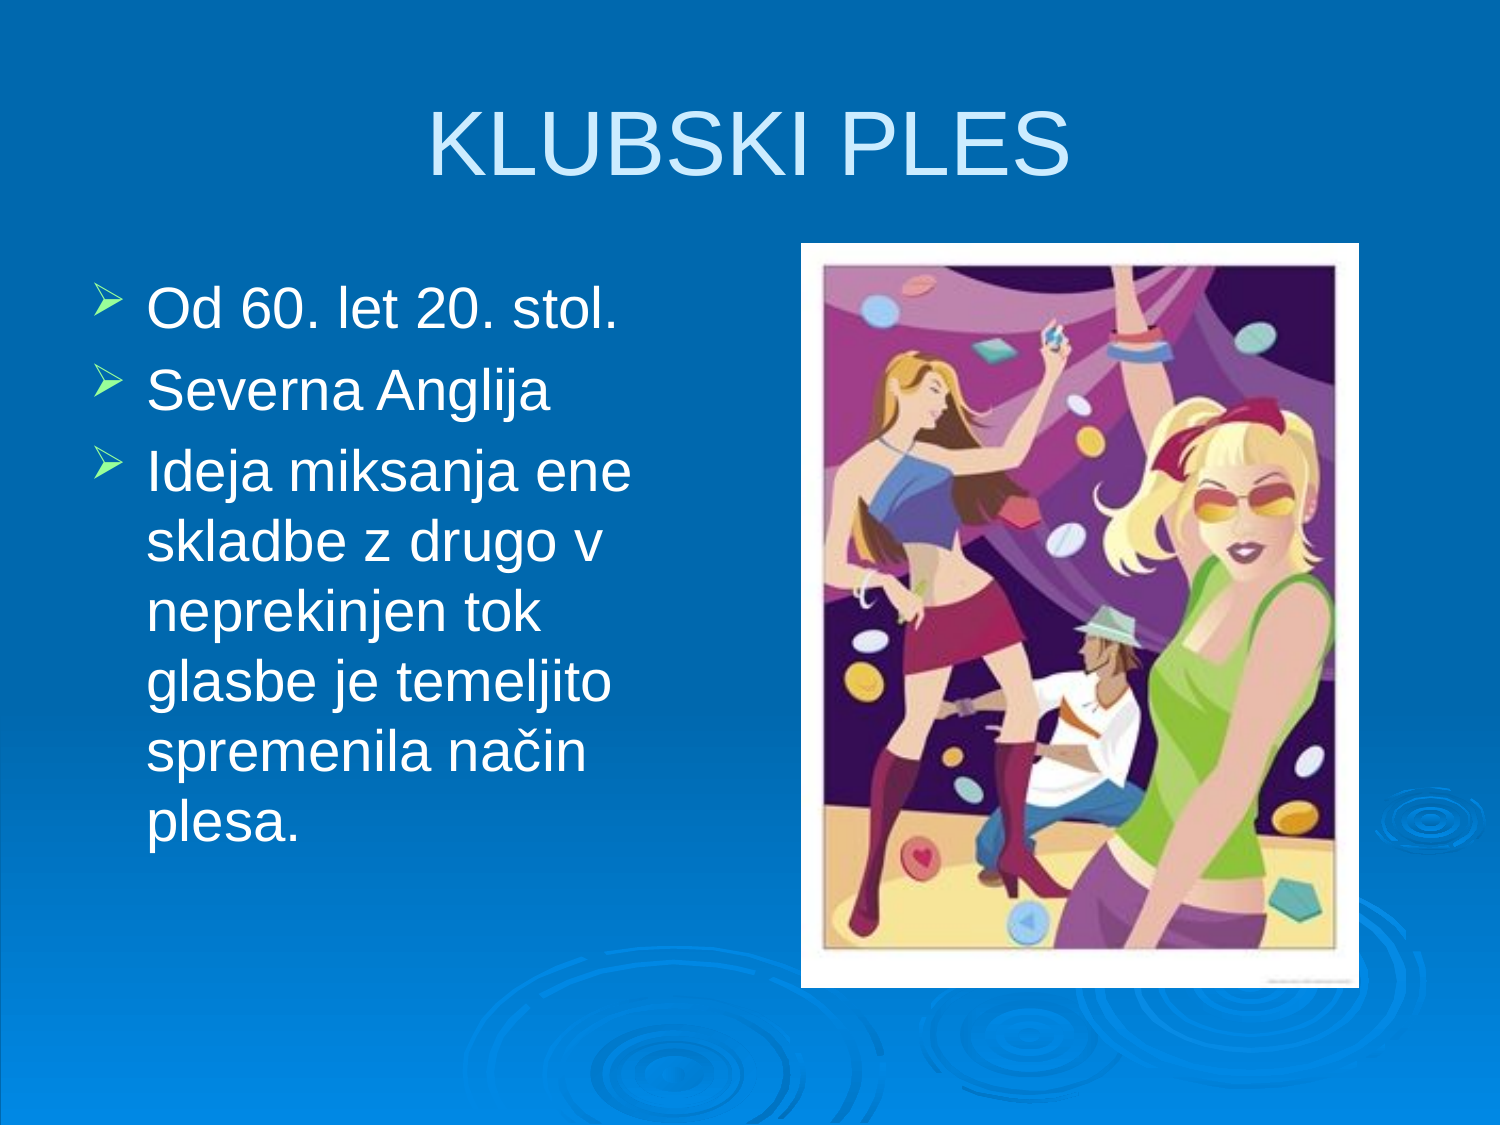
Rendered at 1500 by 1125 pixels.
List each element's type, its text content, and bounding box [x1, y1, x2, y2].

title KLUBSKI PLES [75, 45, 1425, 233]
list Od 60. let 20. stol. Severna Anglija Ideja miksanja ene skladbe z drugo v neprekinjen tok glasbe je temeljito spremenila način plesa. [75, 262, 738, 1005]
picture [801, 243, 1359, 988]
